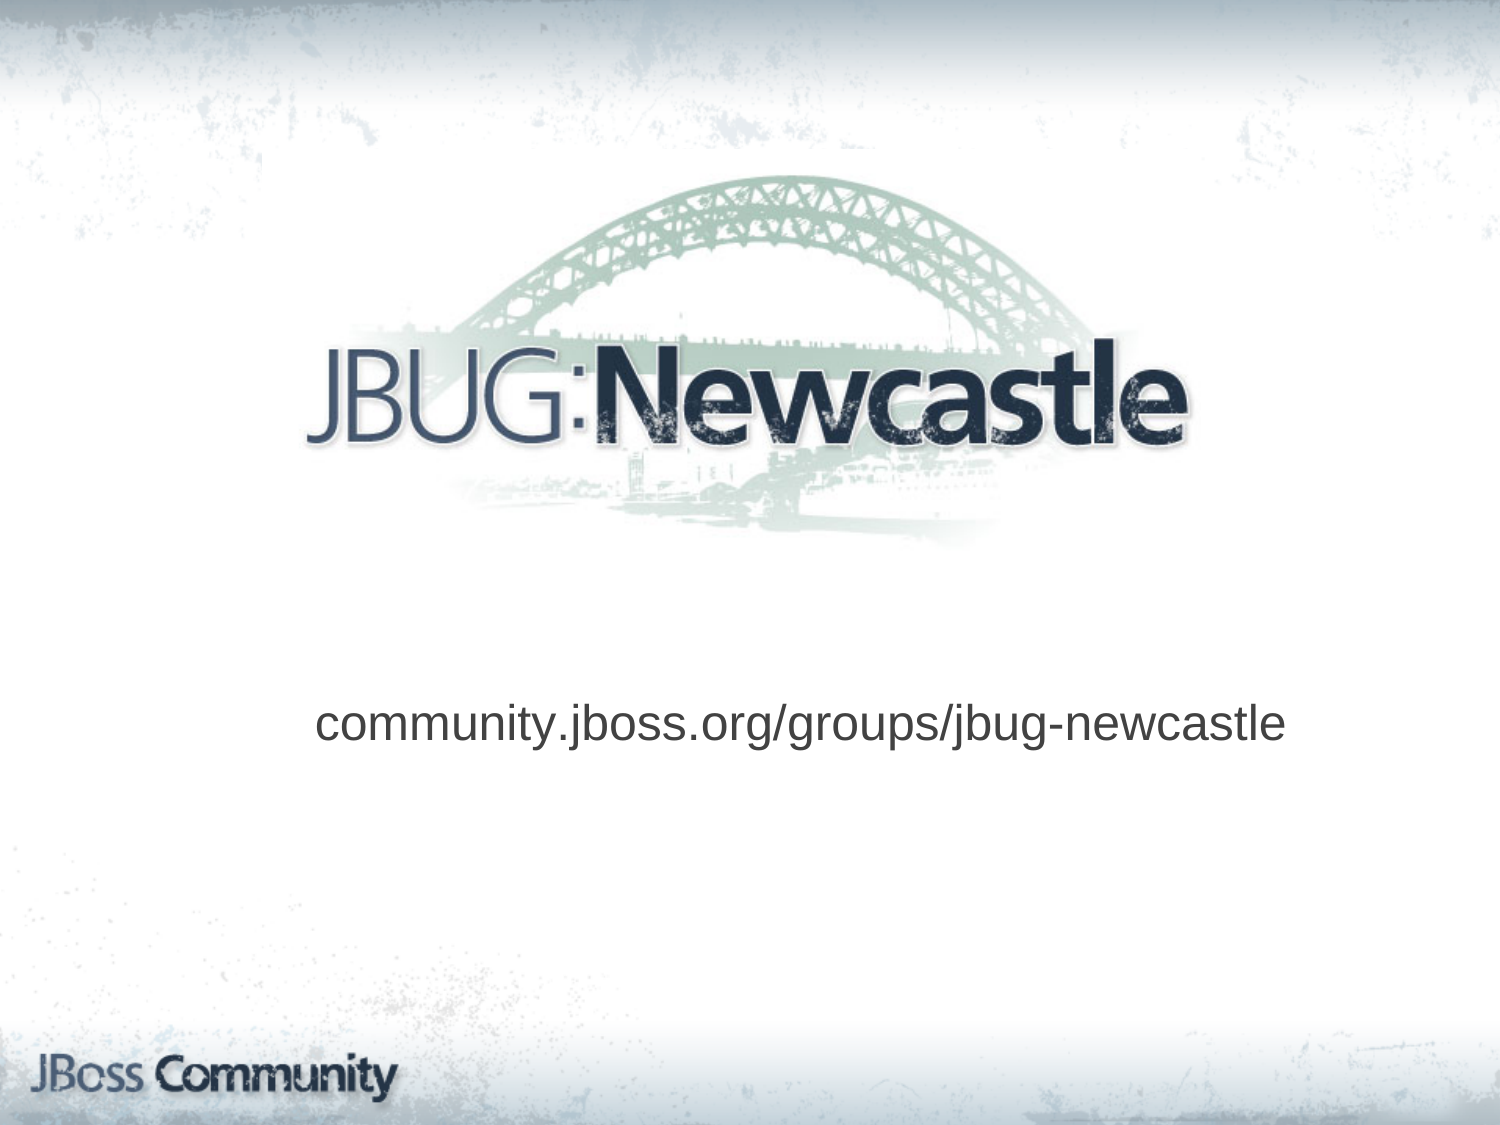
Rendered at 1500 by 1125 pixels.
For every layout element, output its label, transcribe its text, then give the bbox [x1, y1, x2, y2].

picture [0, 0, 1500, 1125]
list community.jboss.org/groups/jbug-newcastle [112, 324, 1388, 1083]
